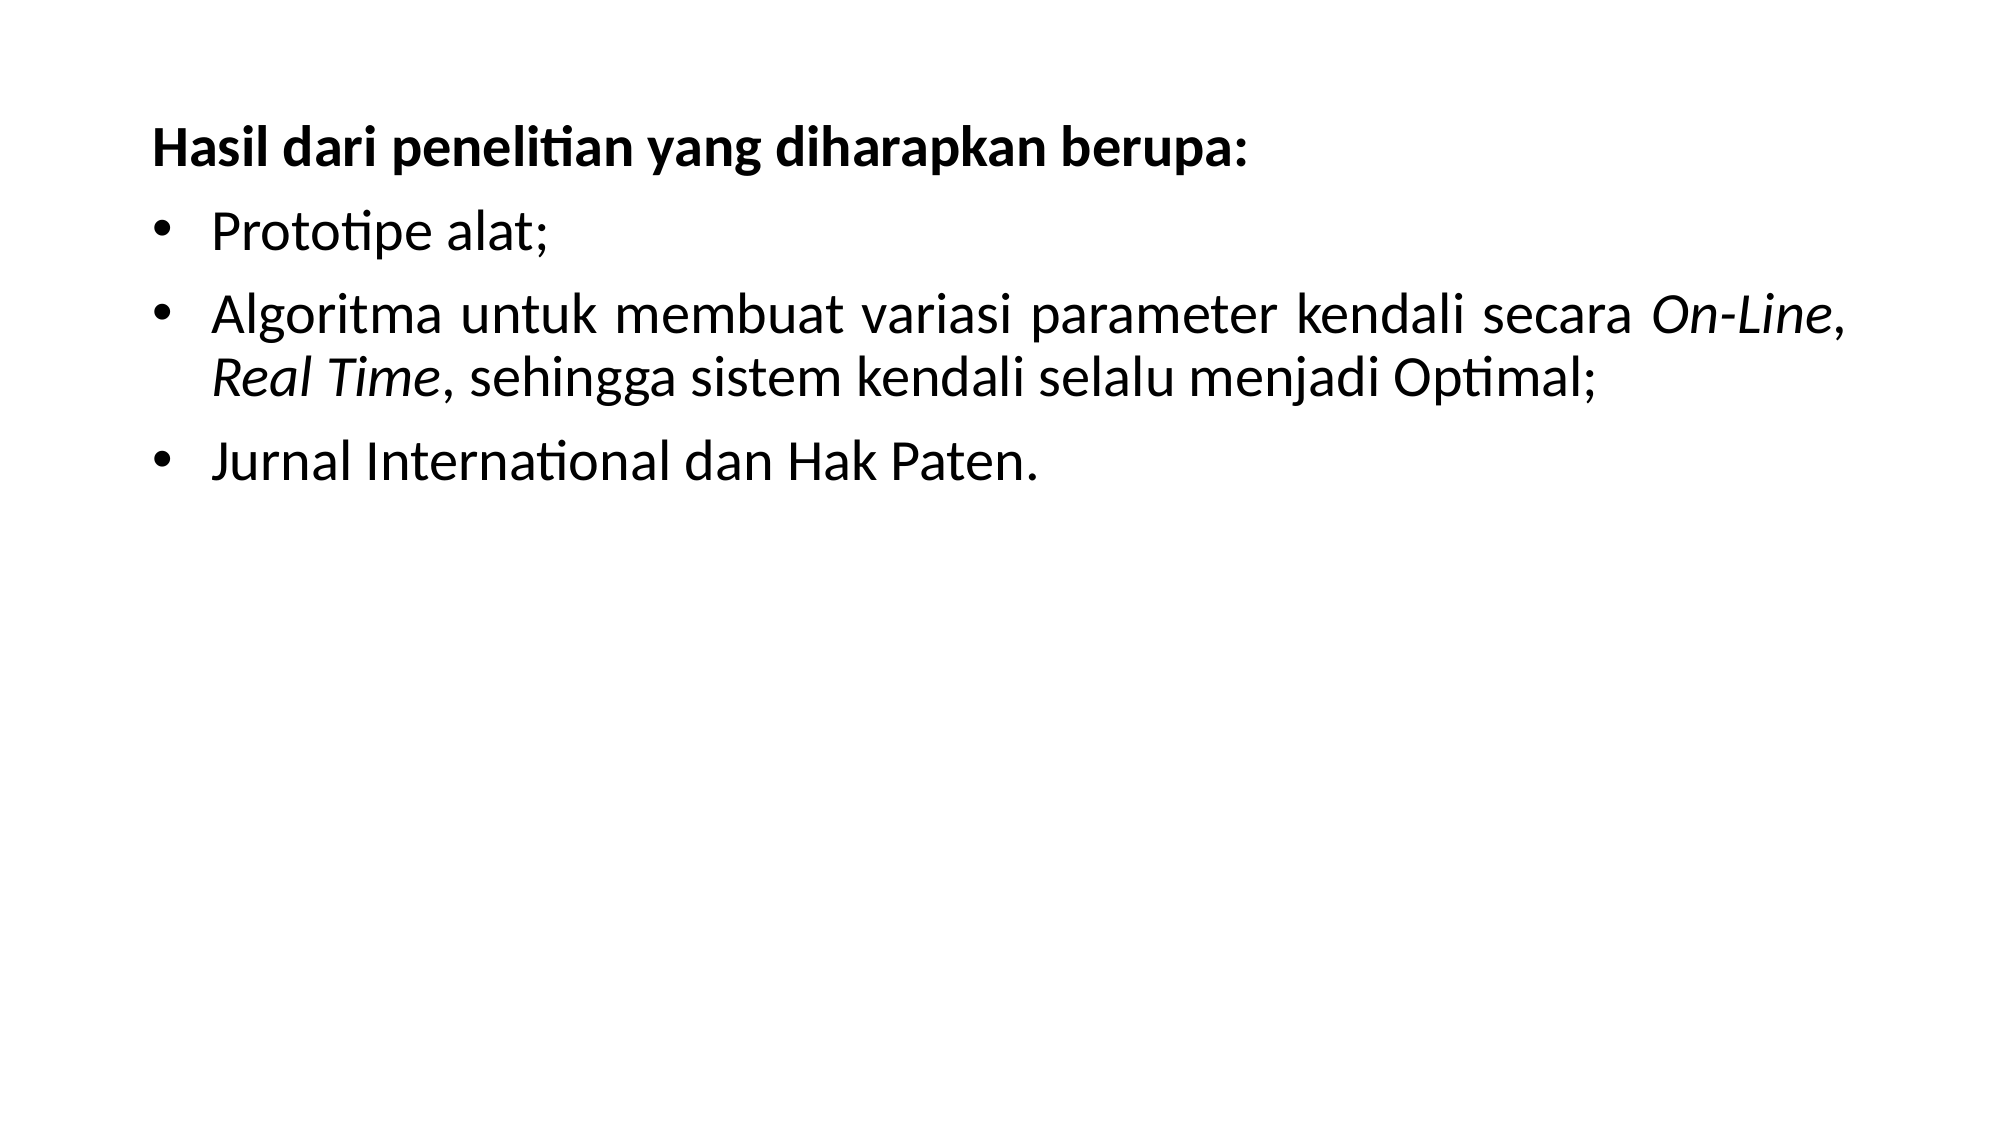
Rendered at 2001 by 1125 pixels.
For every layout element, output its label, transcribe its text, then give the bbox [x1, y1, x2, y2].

list Hasil dari penelitian yang diharapkan berupa: Prototipe alat; Algoritma untuk membuat variasi parameter kendali secara On-Line, Real Time, sehingga sistem kendali selalu menjadi Optimal; Jurnal International dan Hak Paten. [137, 108, 1863, 1014]
